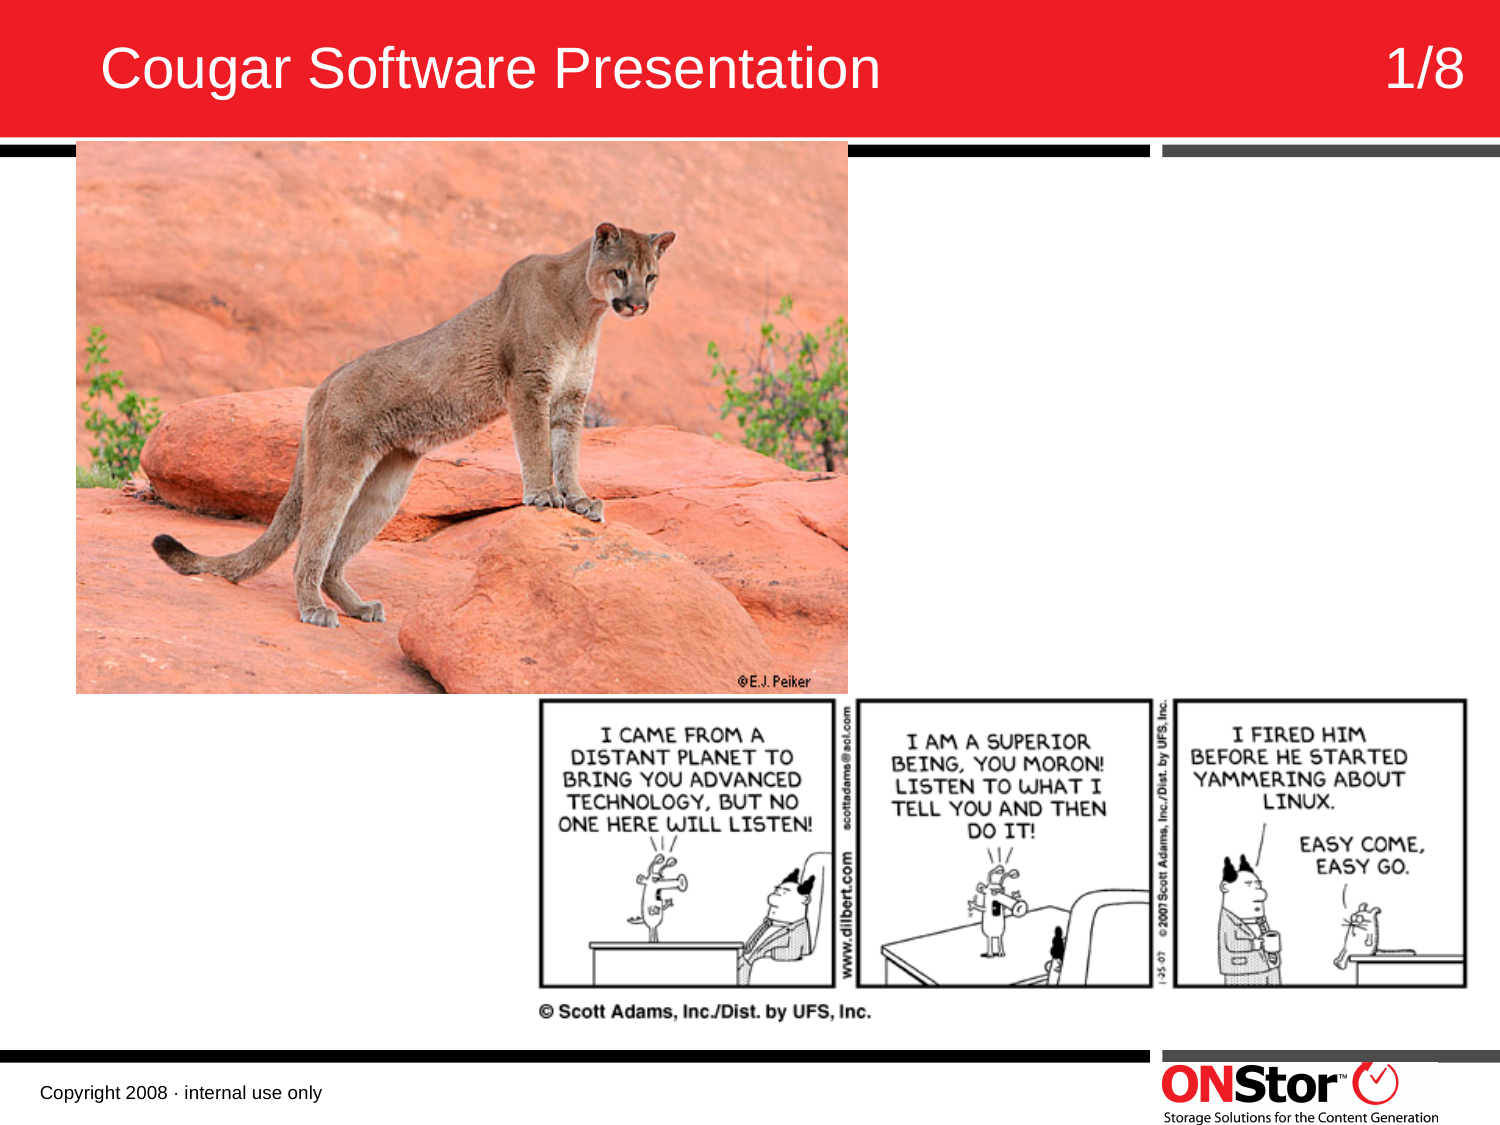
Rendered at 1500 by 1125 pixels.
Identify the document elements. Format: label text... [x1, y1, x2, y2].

picture [1162, 1062, 1438, 1125]
picture [76, 141, 1473, 1028]
title Cougar Software Presentation 1/8 [85, 0, 1500, 138]
